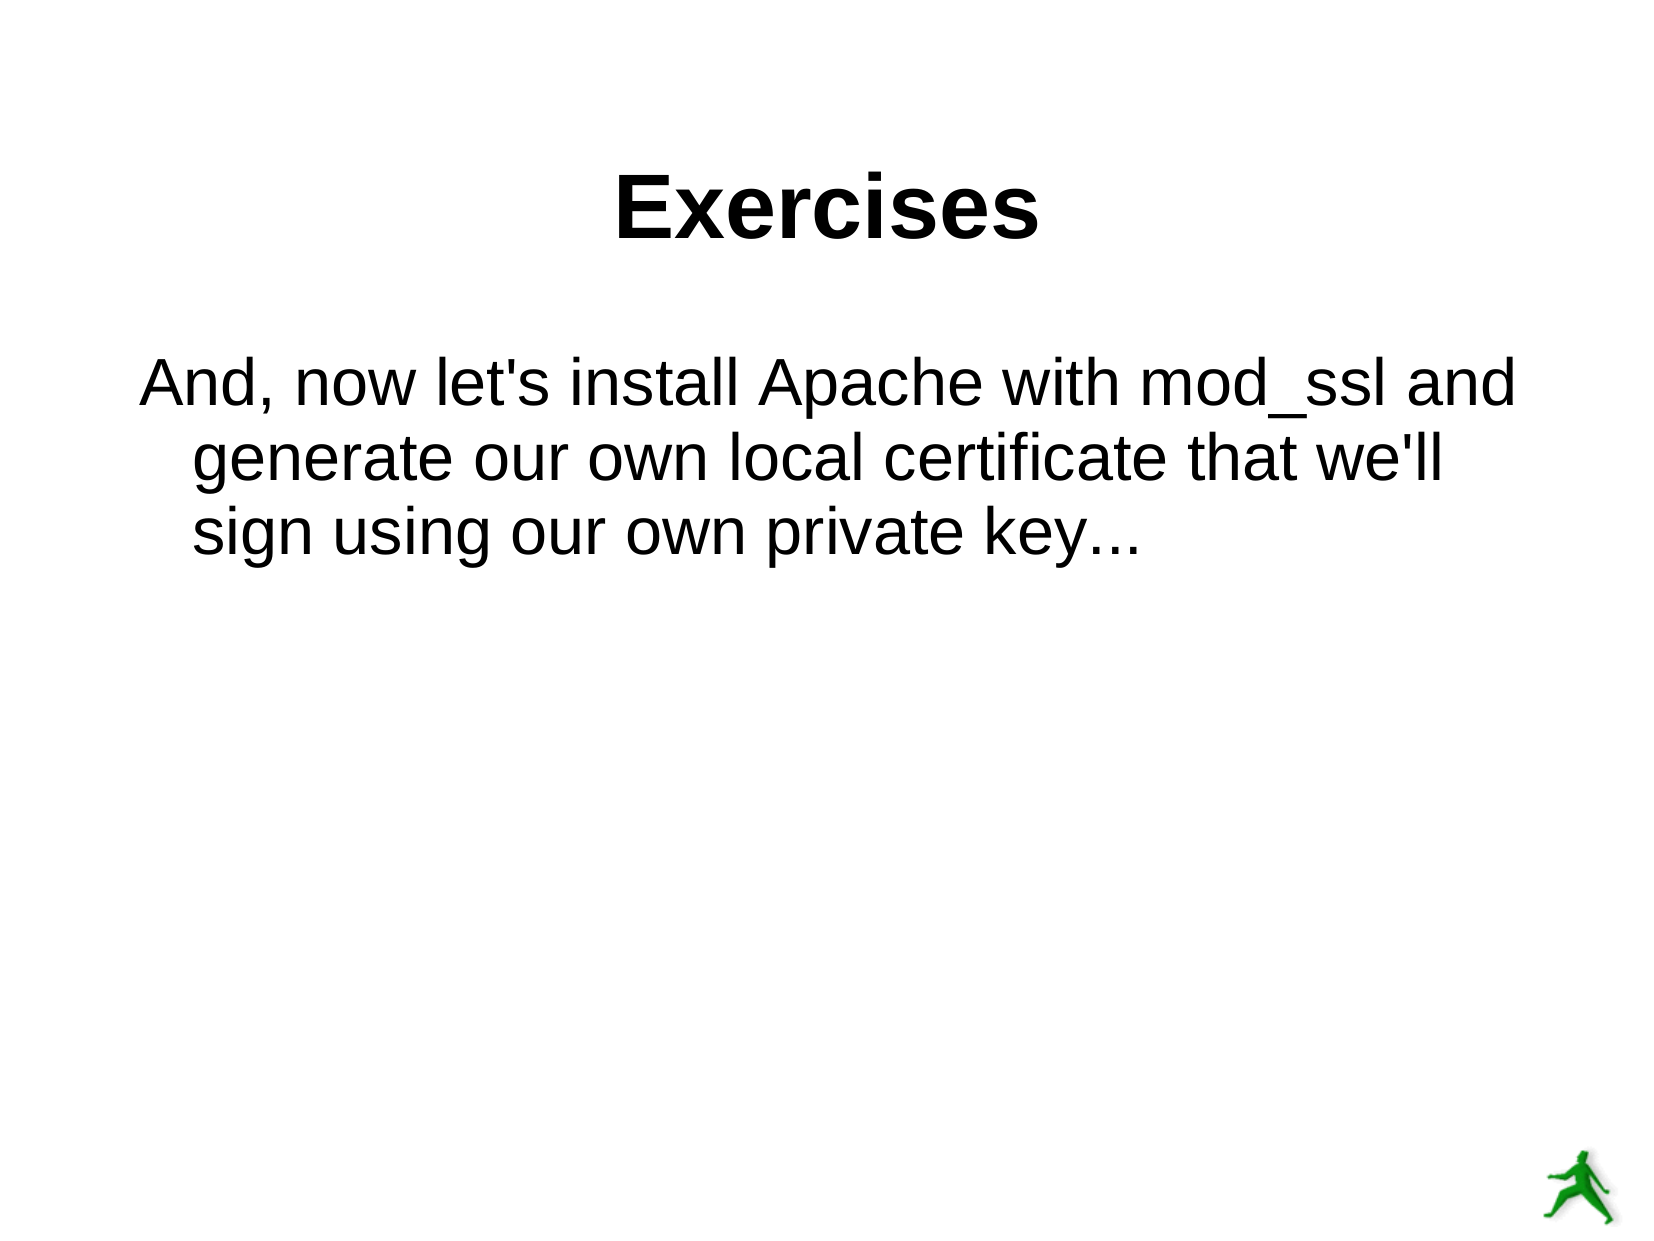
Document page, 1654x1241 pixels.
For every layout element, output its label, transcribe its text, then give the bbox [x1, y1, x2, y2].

title Exercises [121, 102, 1534, 311]
list And, now let's install Apache with mod_ssl and generate our own local certificate that we'll sign using our own private key... [121, 344, 1534, 1184]
picture [1541, 1135, 1634, 1227]
